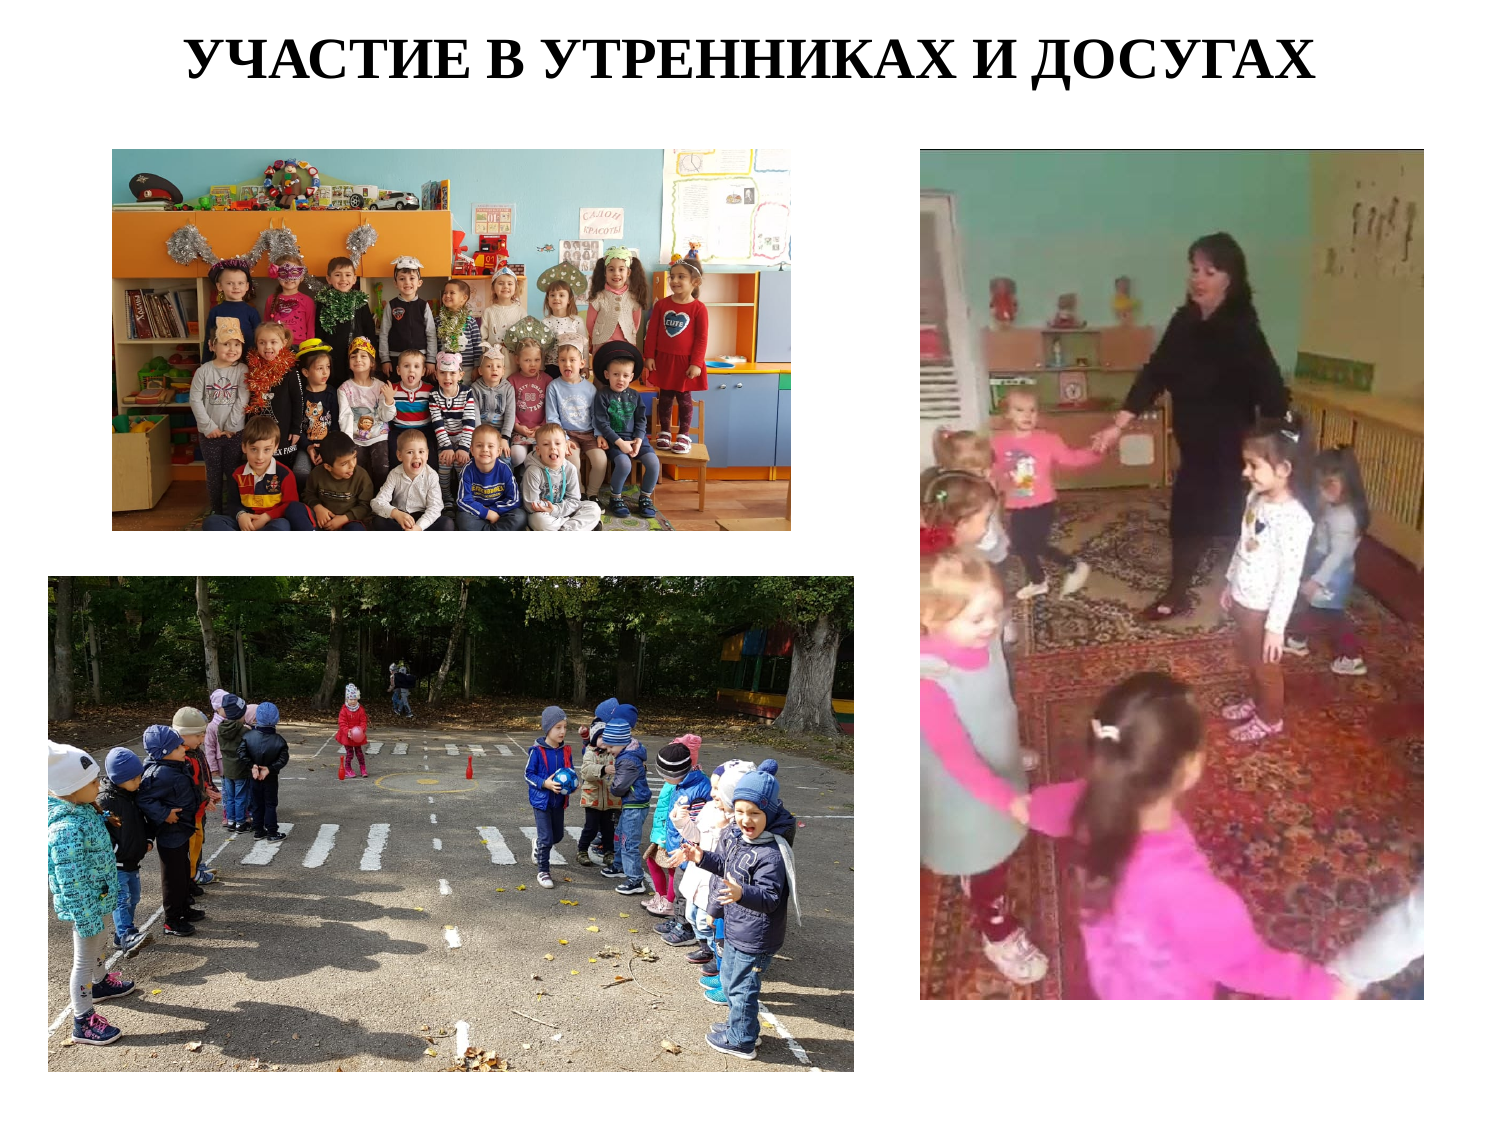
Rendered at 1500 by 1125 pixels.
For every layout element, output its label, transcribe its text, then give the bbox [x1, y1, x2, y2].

picture [48, 576, 854, 1072]
picture [920, 149, 1424, 1000]
text_box УЧАСТИЕ В УТРЕННИКАХ И ДОСУГАХ [0, 19, 1500, 99]
picture [112, 149, 791, 531]
